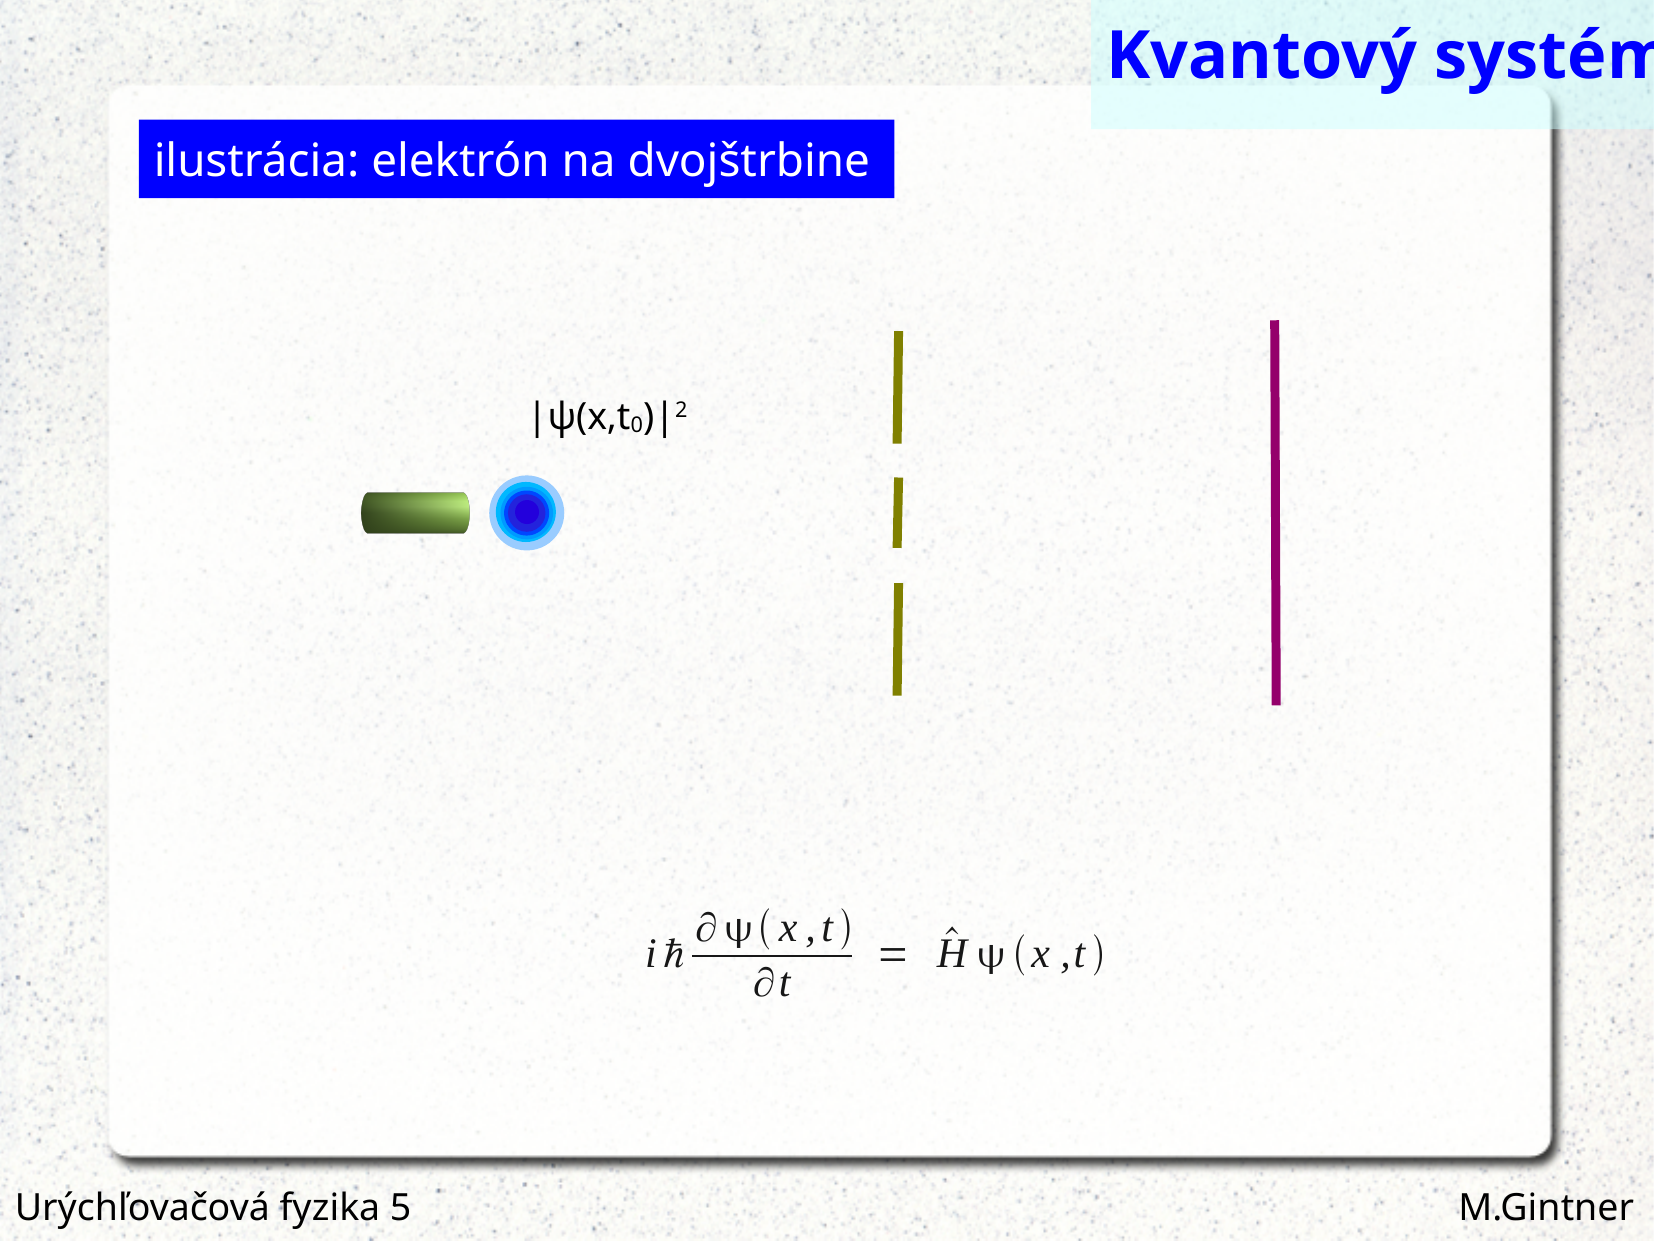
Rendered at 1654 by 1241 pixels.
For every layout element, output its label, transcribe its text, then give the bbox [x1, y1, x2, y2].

text_box M.Gintner [1443, 1173, 1654, 1241]
text_box Kvantový systém [1091, 0, 1654, 130]
text_box Urýchľovačová fyzika 5 [0, 1173, 445, 1241]
picture [0, 0, 1654, 1241]
text_box |ψ(x,t0)|2 [512, 382, 700, 461]
text_box ilustrácia: elektrón na dvojštrbine [138, 119, 895, 199]
text_box [489, 475, 565, 551]
chart [634, 904, 1115, 1006]
